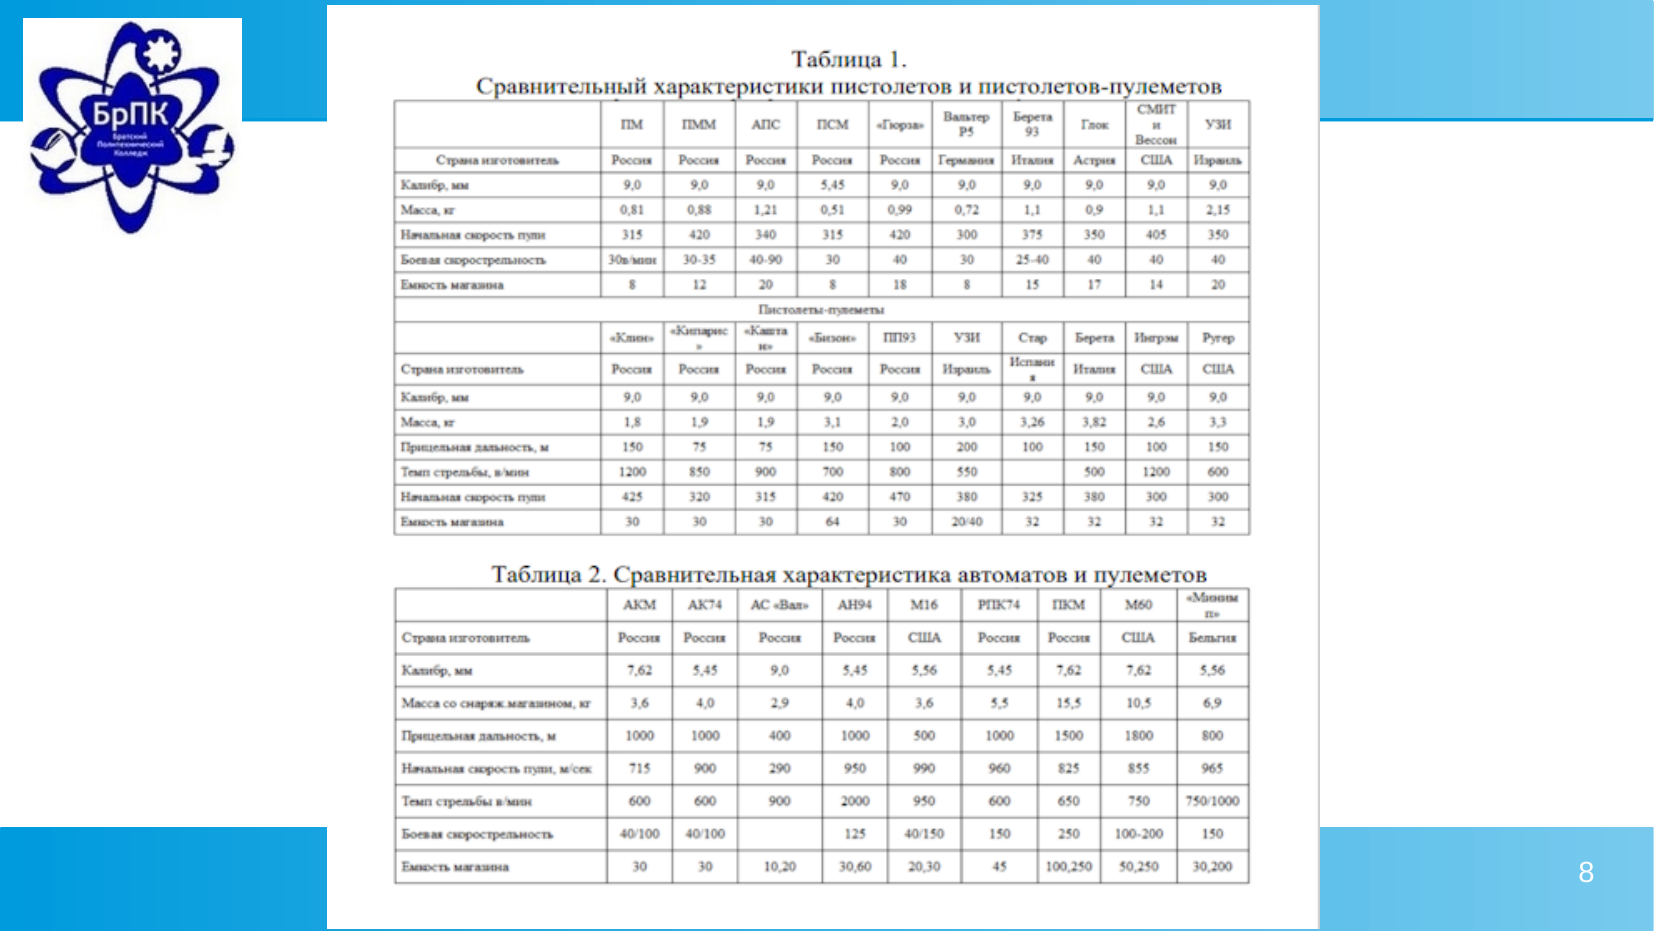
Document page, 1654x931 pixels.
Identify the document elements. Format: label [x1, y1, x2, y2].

picture [23, 19, 242, 238]
picture [327, 5, 1320, 929]
